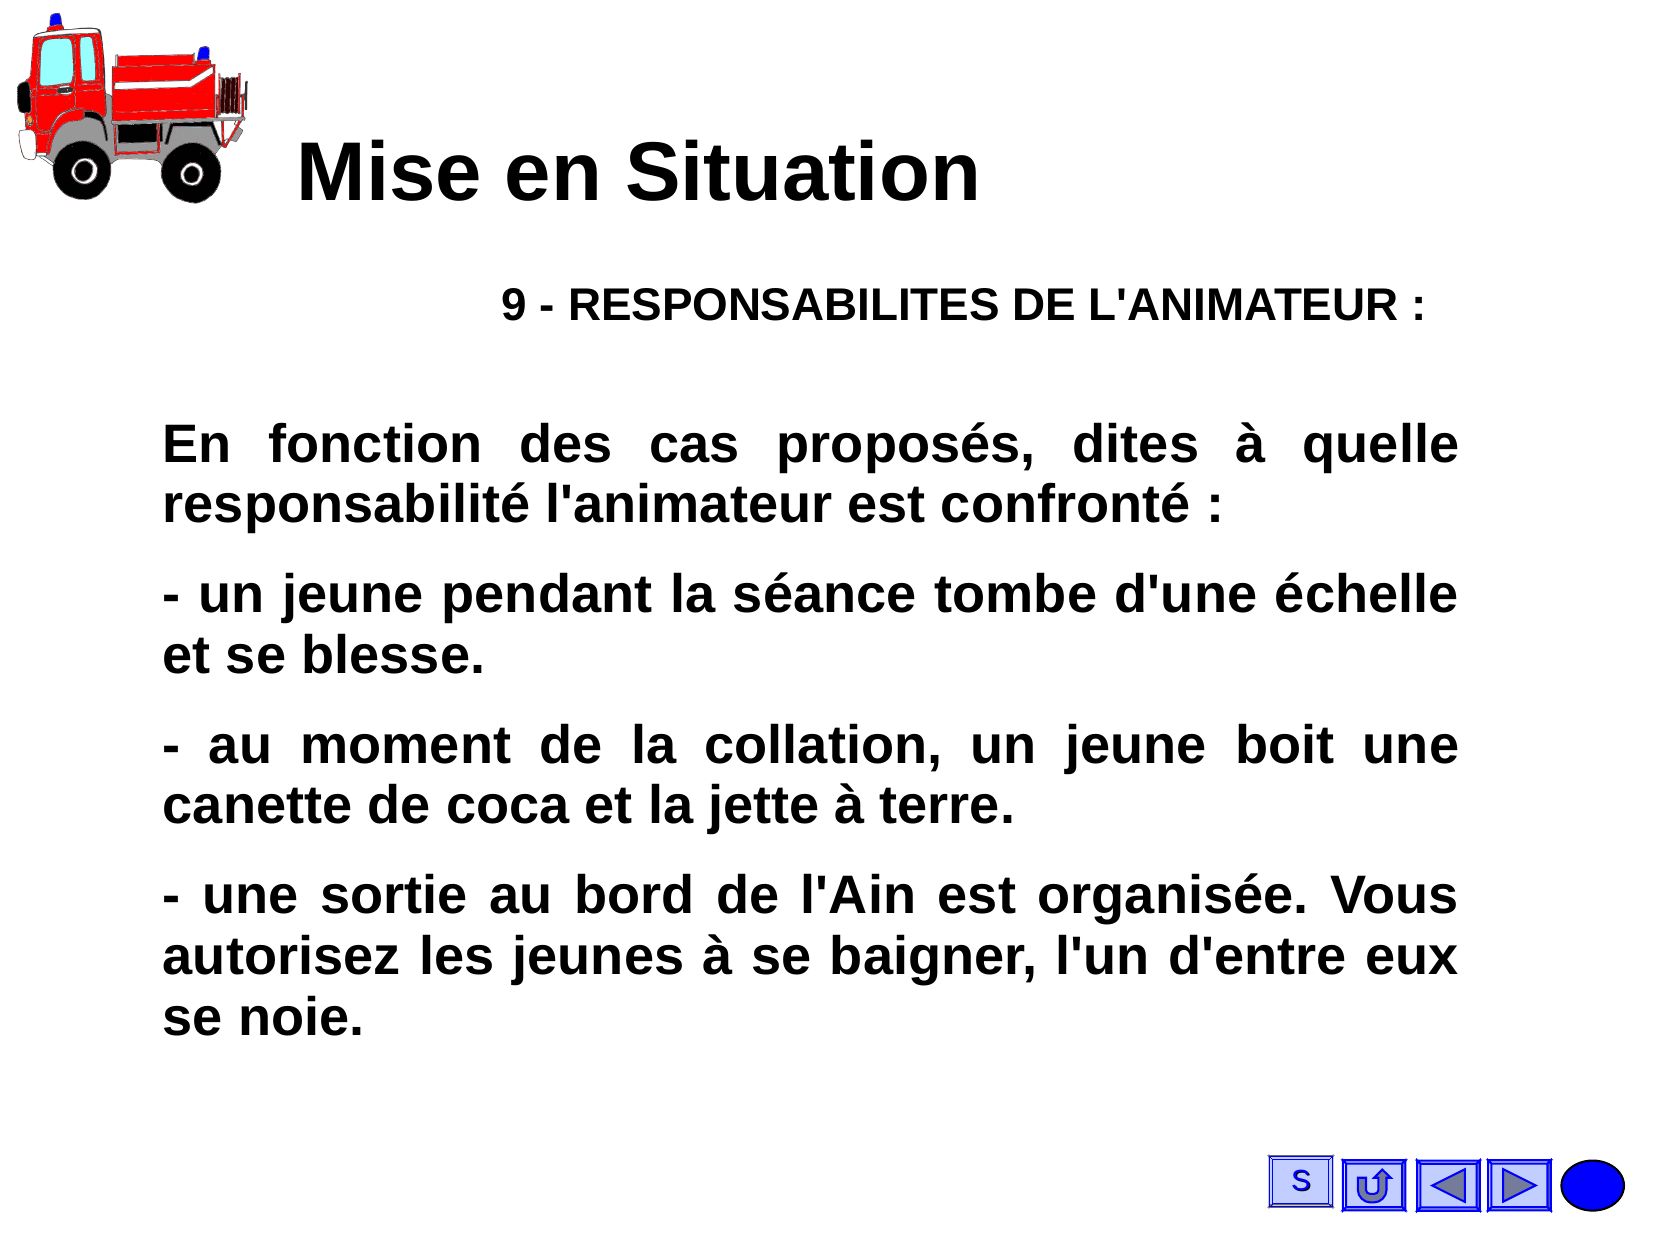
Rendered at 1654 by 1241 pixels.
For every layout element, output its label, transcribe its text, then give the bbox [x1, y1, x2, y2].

list En fonction des cas proposés, dites à quelle responsabilité l'animateur est confronté : - un jeune pendant la séance tombe d'une échelle et se blesse. - au moment de la collation, un jeune boit une canette de coca et la jette à terre. - une sortie au bord de l'Ain est organisée. Vous autorisez les jeunes à se baigner, l'un d'entre eux se noie. [147, 324, 1477, 1241]
text_box Mise en Situation [281, 118, 1020, 227]
picture [8, 8, 257, 216]
text_box 9 - RESPONSABILITES DE L'ANIMATEUR : [501, 279, 1477, 384]
text_box [1561, 1160, 1625, 1211]
